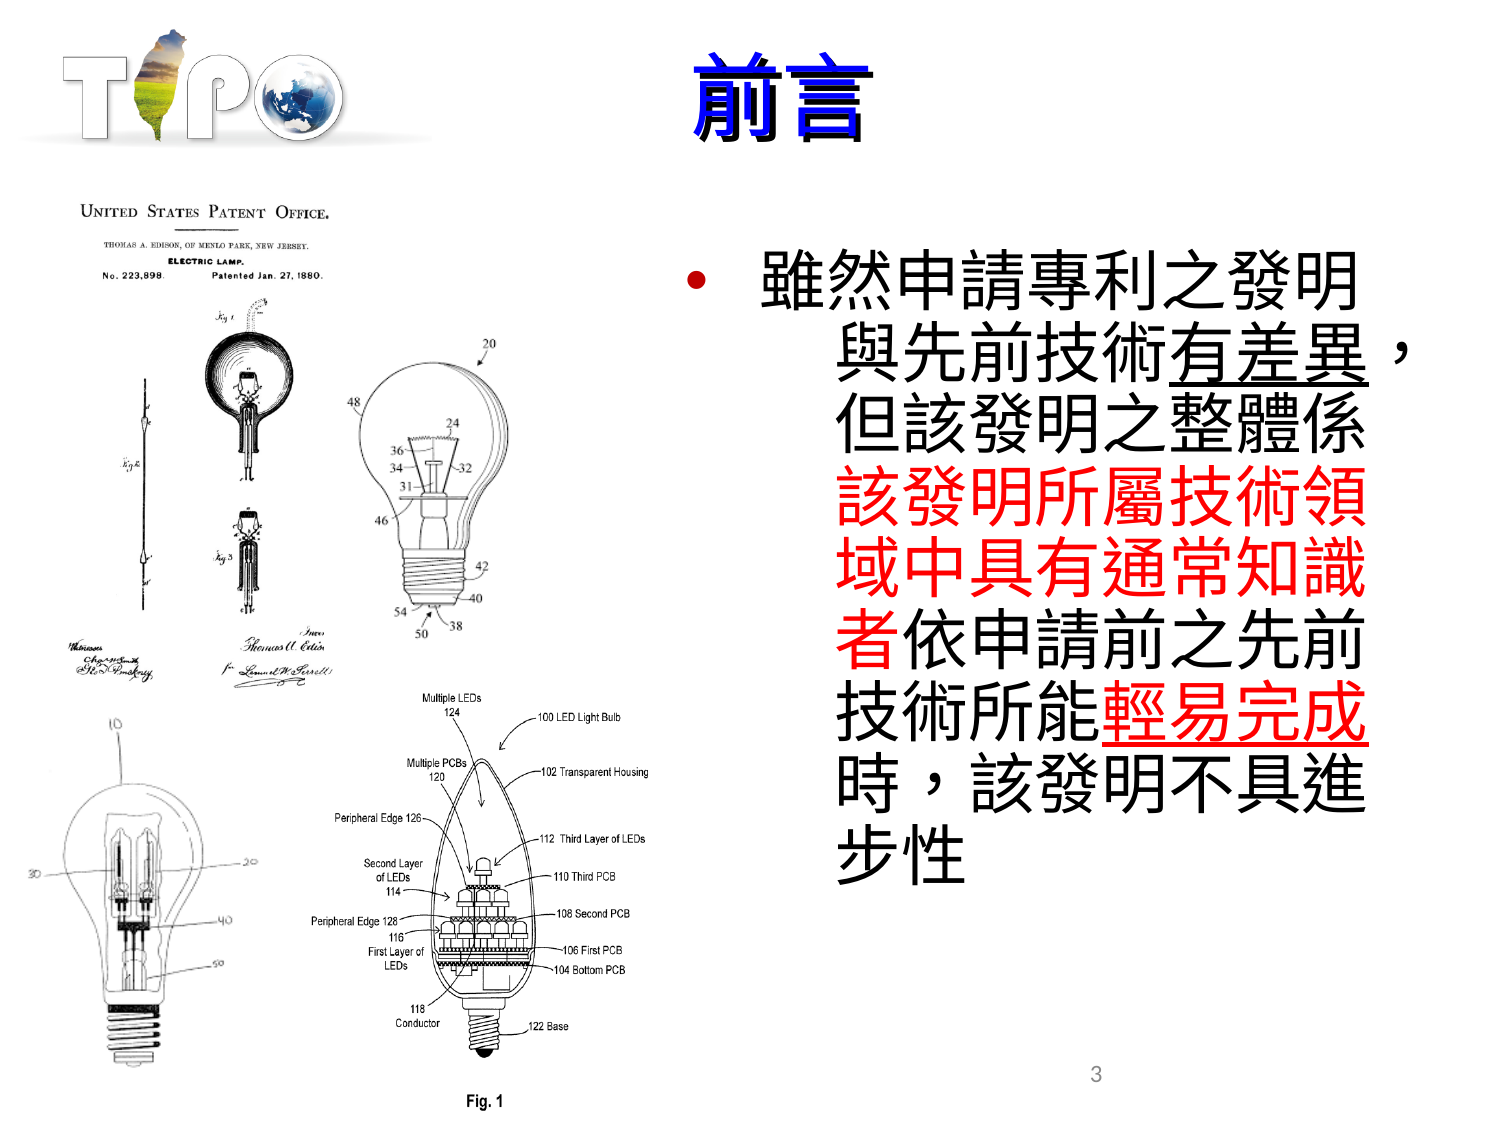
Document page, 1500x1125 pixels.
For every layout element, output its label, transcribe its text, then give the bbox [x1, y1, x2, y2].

text_box 前言 [5, 30, 1392, 188]
text_box 3 [1074, 1042, 1426, 1103]
picture [1, 161, 667, 1125]
text_box 雖然申請專利之發明與先前技術有差異，但該發明之整體係該發明所屬技術領域中具有通常知識者依申請前之先前技術所能輕易完成時，該發明不具進步性 [670, 240, 1414, 903]
